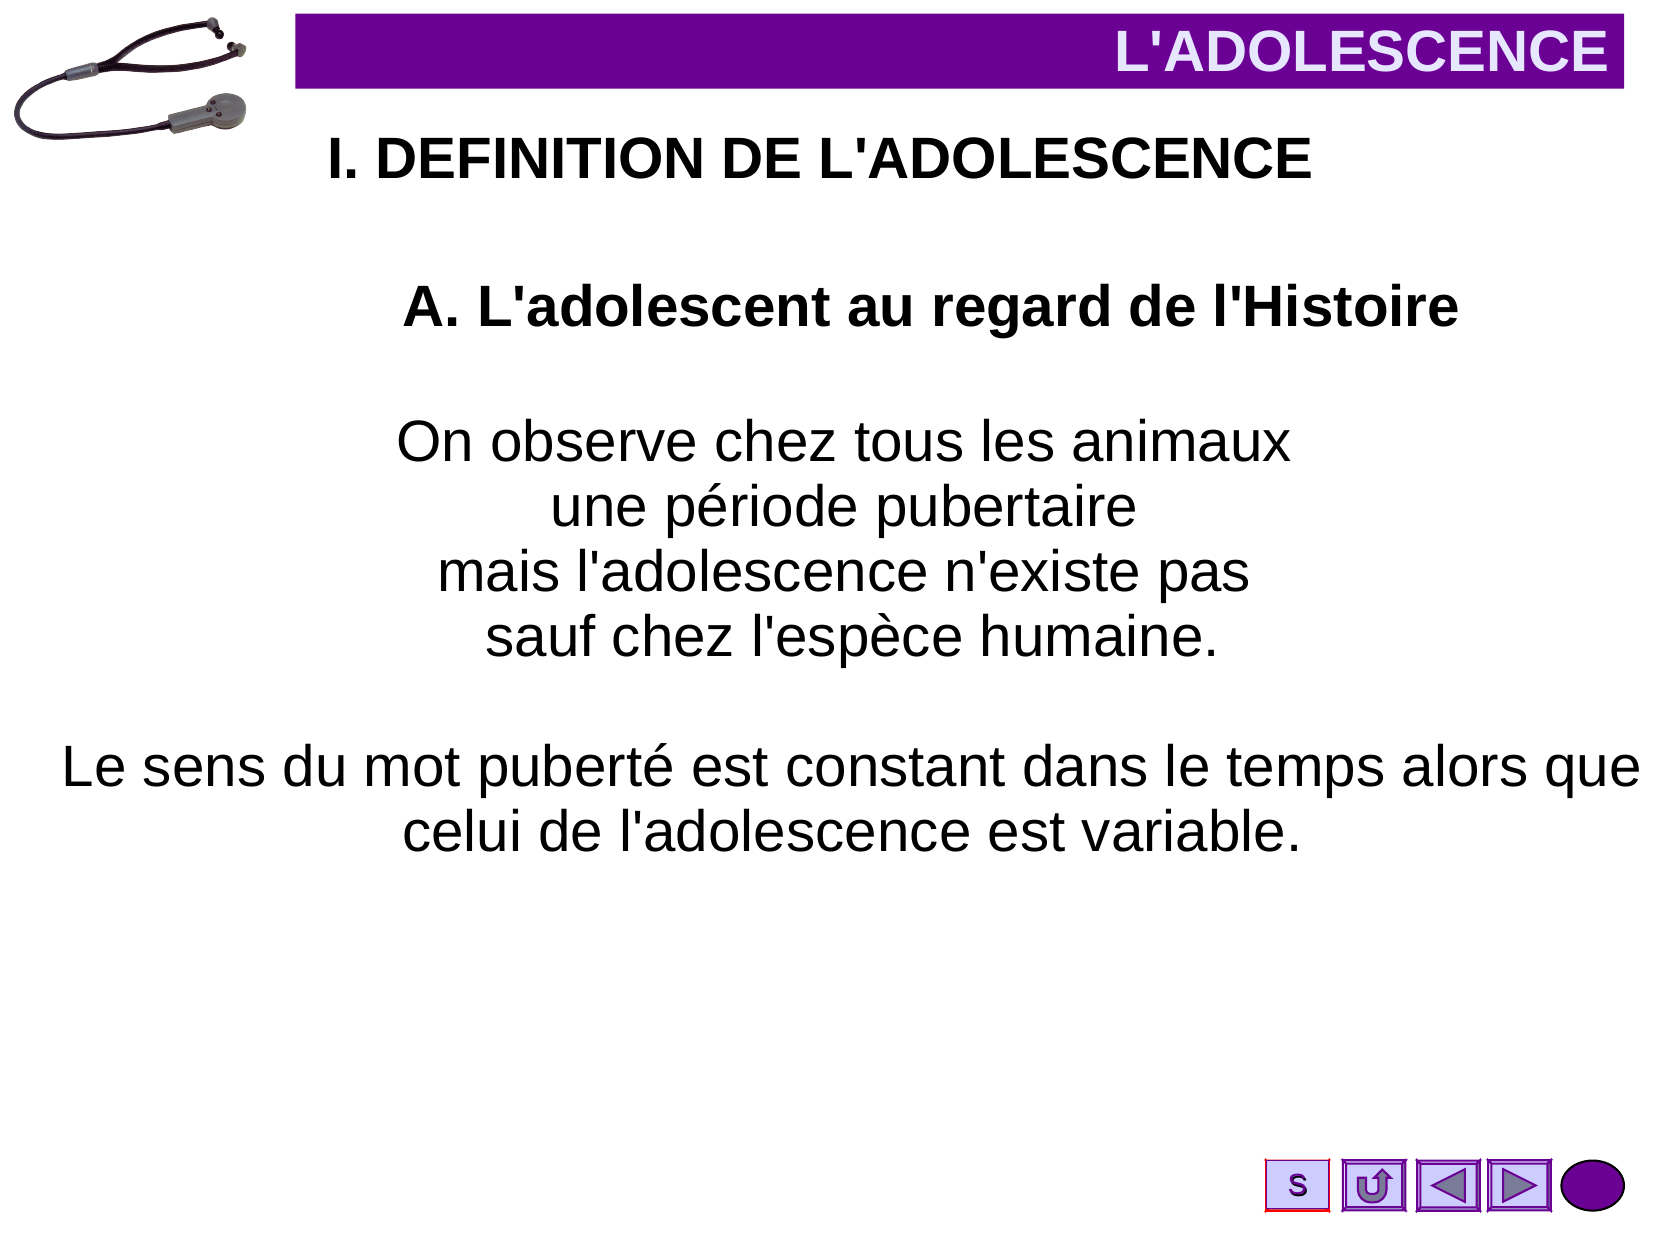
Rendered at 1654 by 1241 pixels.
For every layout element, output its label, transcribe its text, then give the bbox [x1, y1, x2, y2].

text_box L'ADOLESCENCE [295, 13, 1625, 89]
picture [8, 8, 260, 153]
text_box A. L'adolescent au regard de l'Histoire [387, 265, 1477, 346]
text_box On observe chez tous les animaux une période pubertaire mais l'adolescence n'existe pas sauf chez l'espèce humaine. Le sens du mot puberté est constant dans le temps alors que celui de l'adolescence est variable. [43, 401, 1654, 871]
text_box I. DEFINITION DE L'ADOLESCENCE [295, 118, 1329, 207]
text_box [1561, 1160, 1625, 1211]
